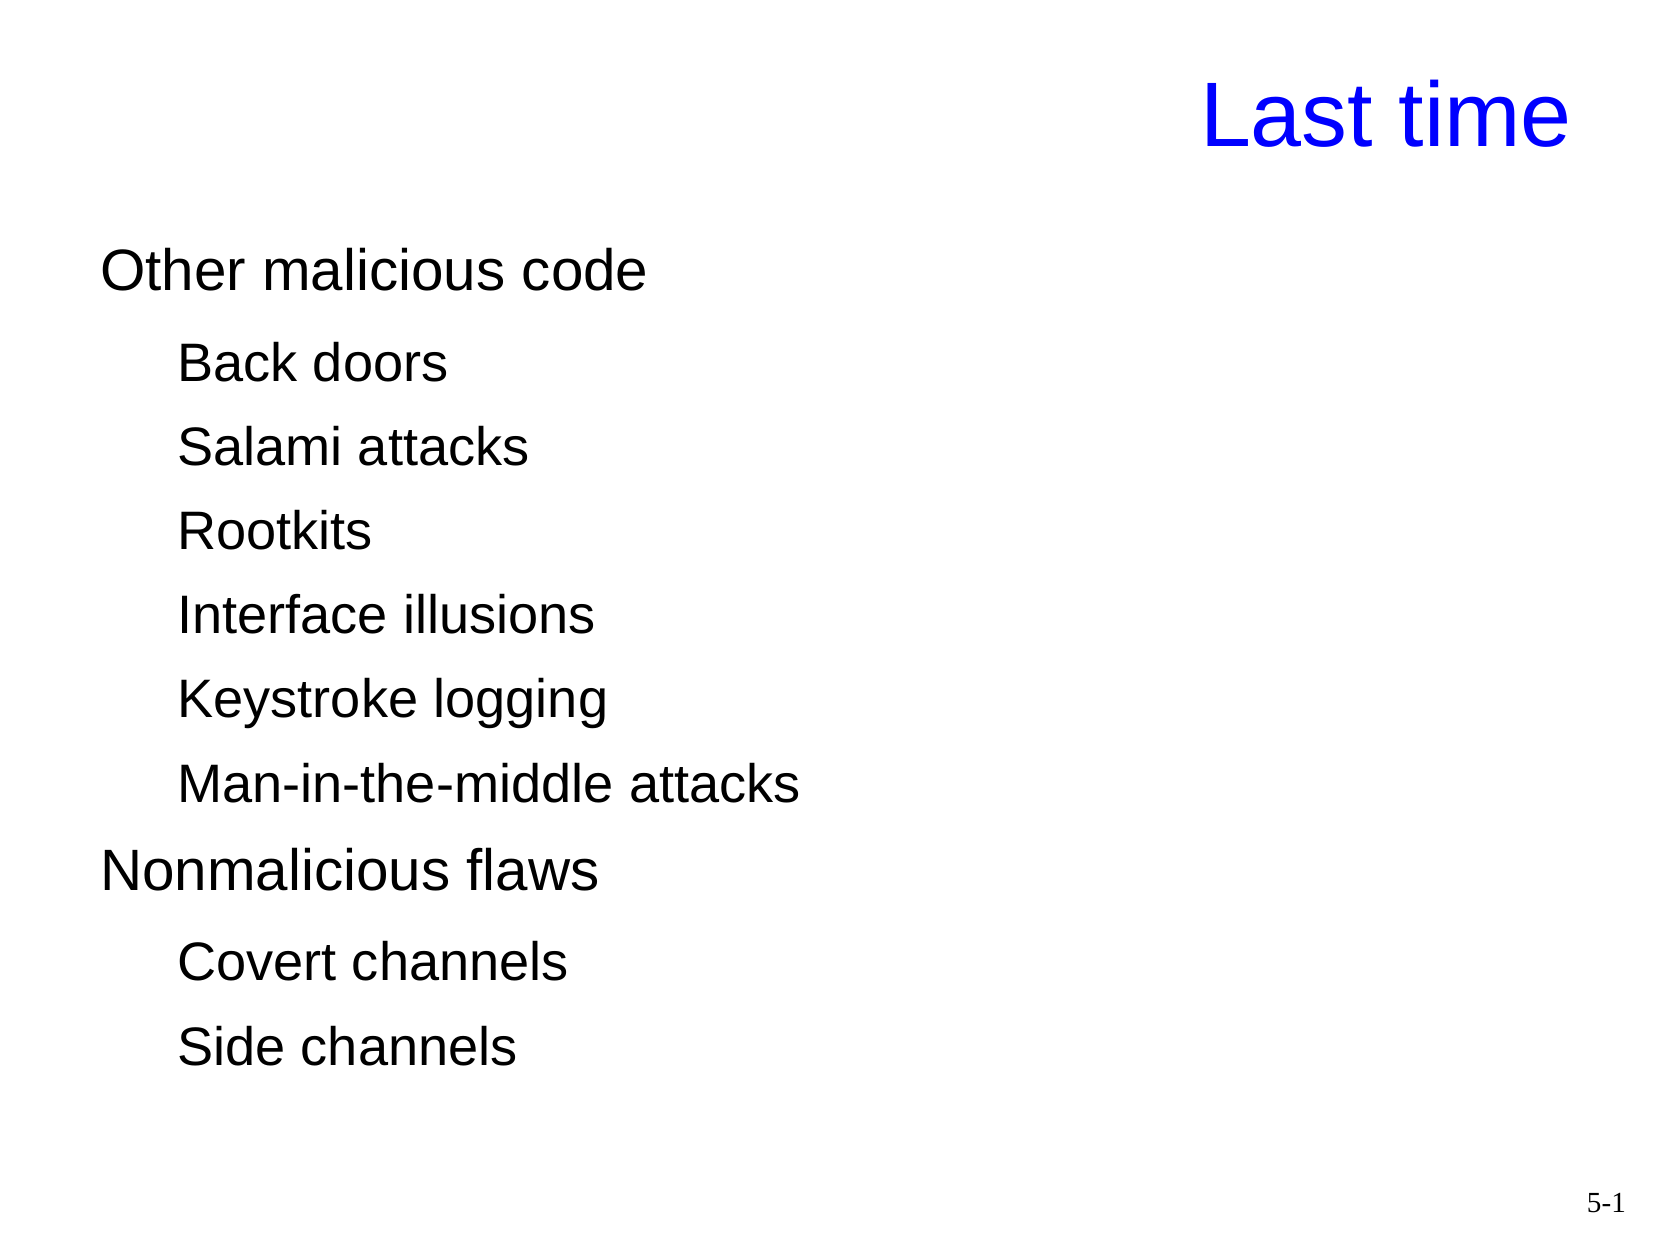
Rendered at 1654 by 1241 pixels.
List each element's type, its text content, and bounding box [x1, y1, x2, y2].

list Other malicious code Back doors Salami attacks Rootkits Interface illusions Keystroke logging Man-in-the-middle attacks Nonmalicious flaws Covert channels Side channels [82, 237, 1571, 1156]
title Last time [84, 18, 1573, 211]
